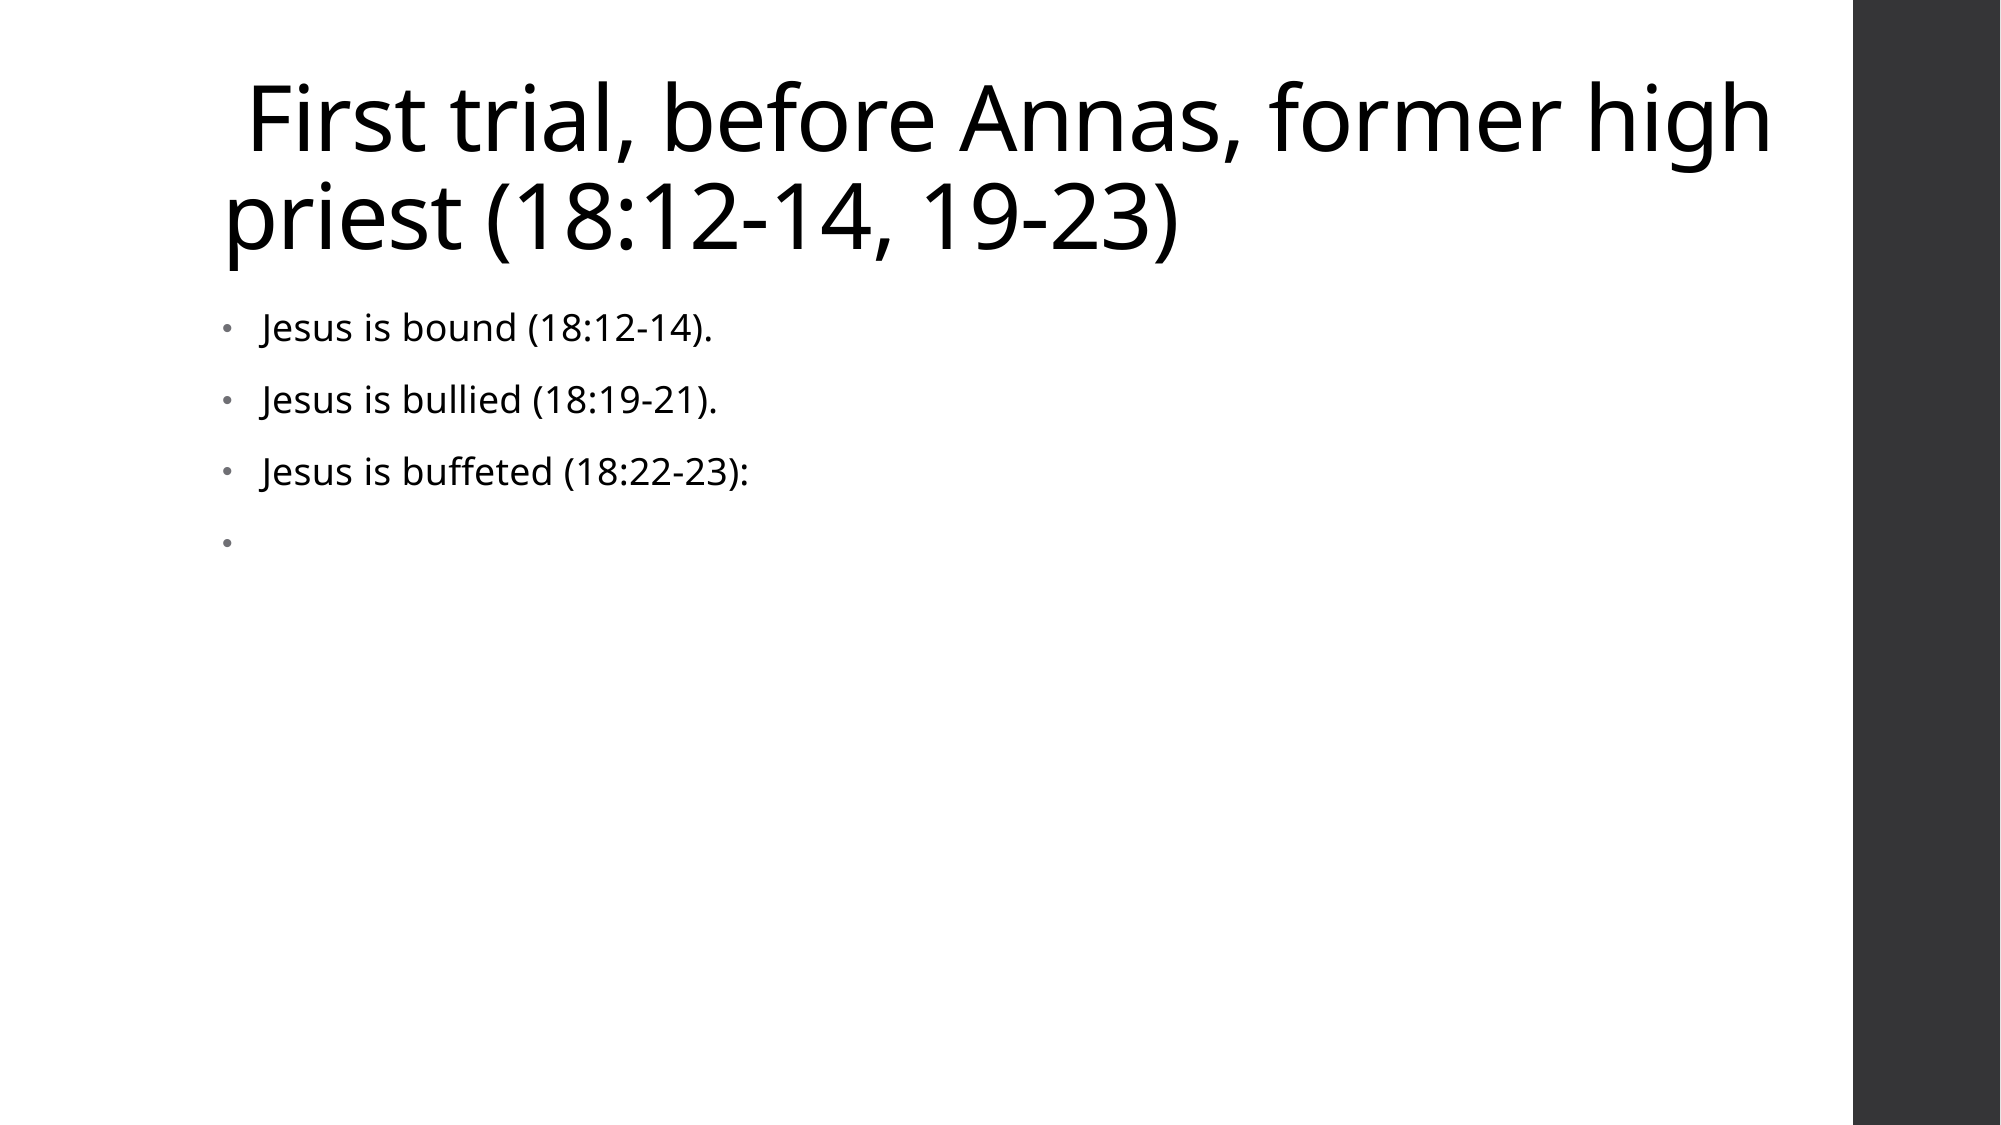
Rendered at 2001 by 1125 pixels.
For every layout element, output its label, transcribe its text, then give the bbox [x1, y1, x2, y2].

list Jesus is bound (18:12-14). Jesus is bullied (18:19-21). Jesus is buffeted (18:22-23): [206, 299, 1617, 1014]
title First trial, before Annas, former high priest (18:12-14, 19-23) [206, 60, 1797, 278]
